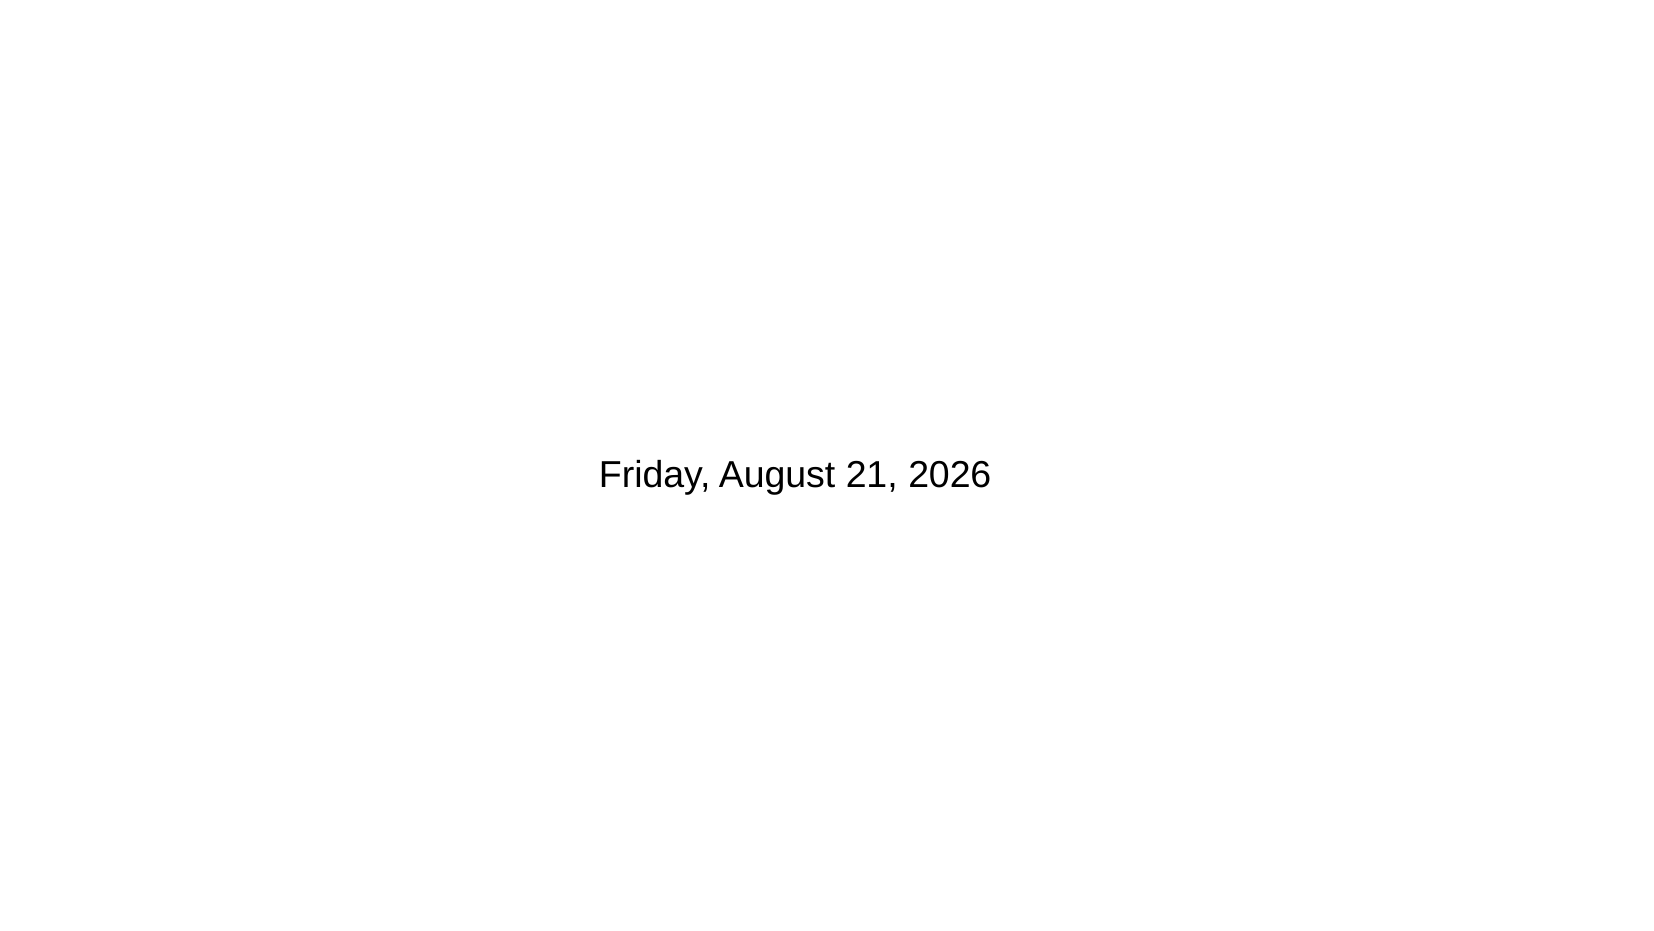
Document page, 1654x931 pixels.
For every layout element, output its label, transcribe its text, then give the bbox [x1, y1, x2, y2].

text_box Tuesday, June 29, 2021 [584, 446, 1088, 517]
